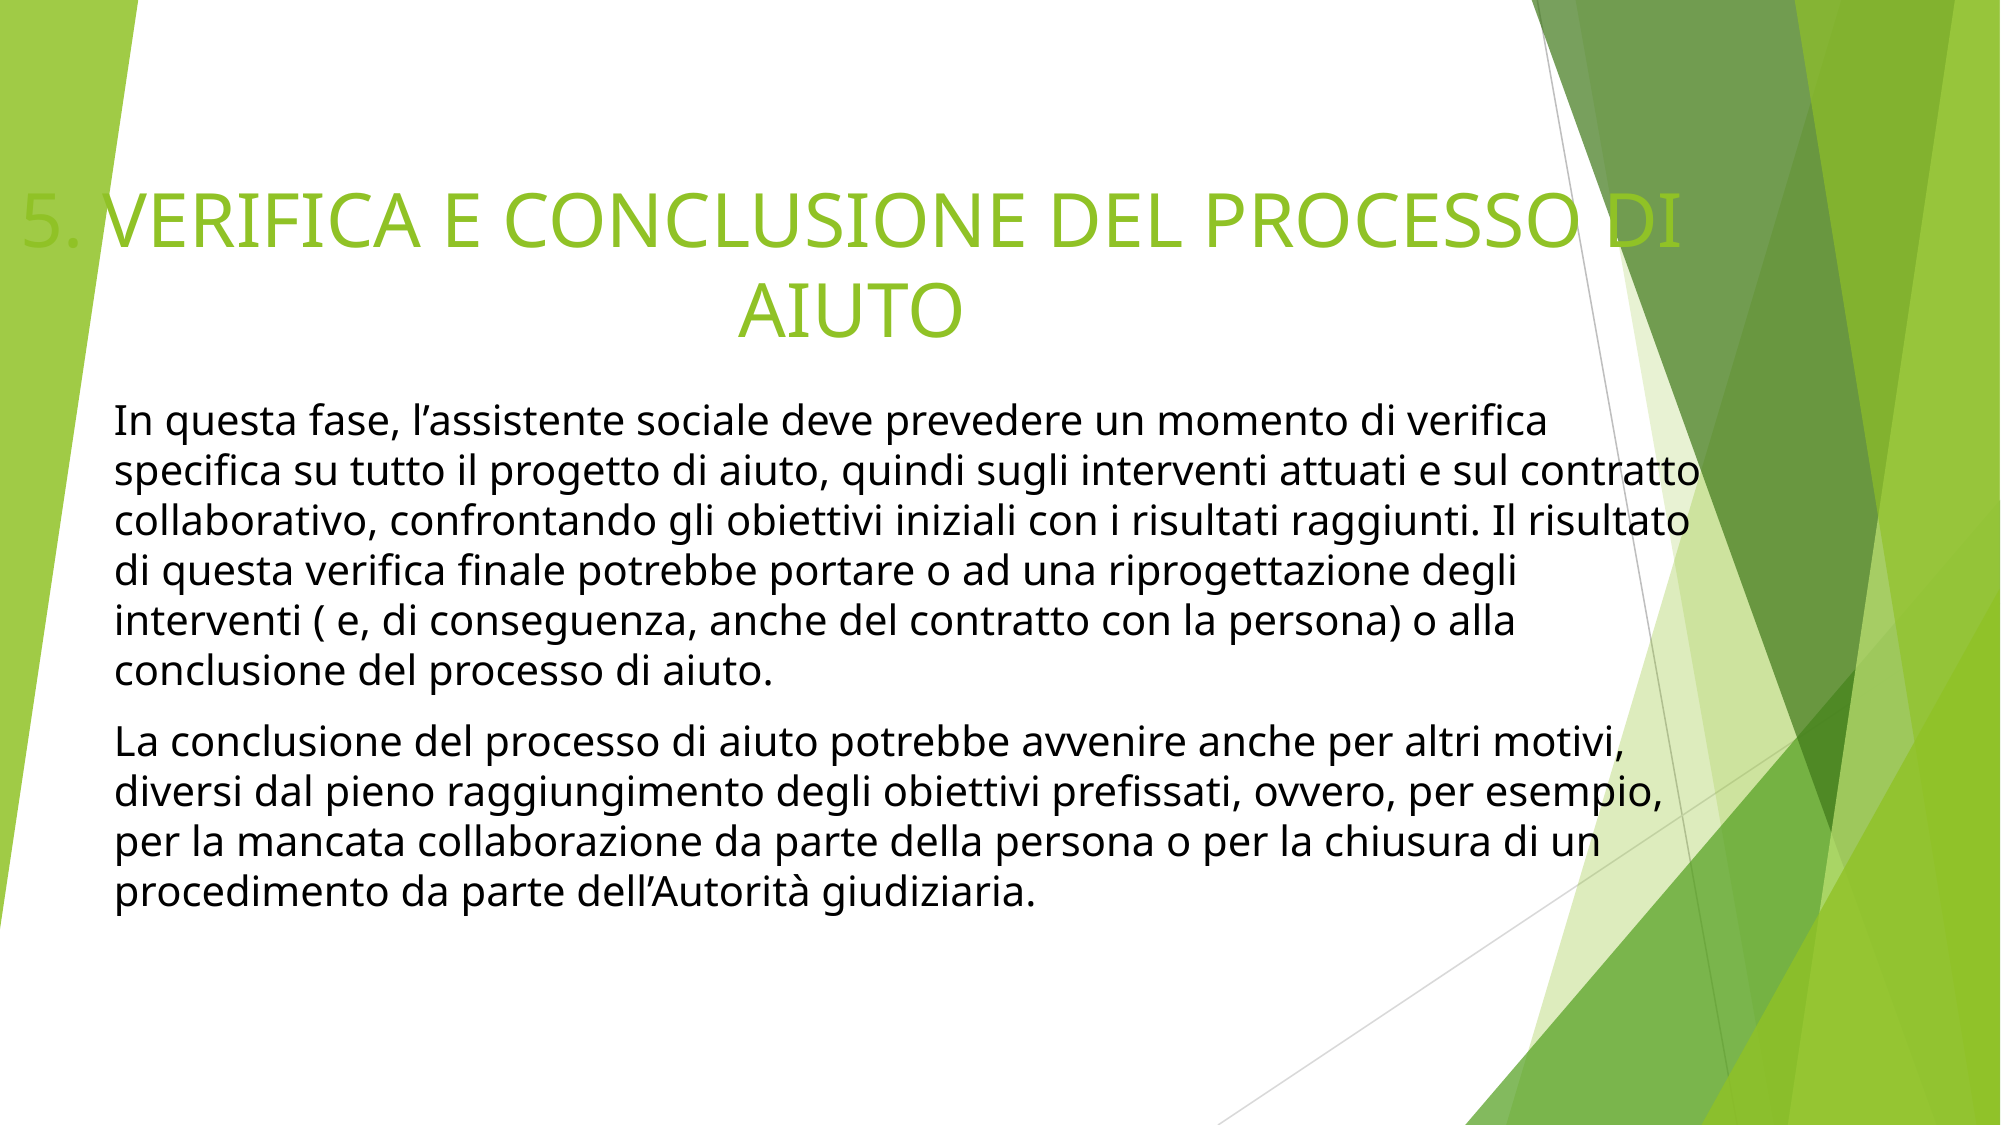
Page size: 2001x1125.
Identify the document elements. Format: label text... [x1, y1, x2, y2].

title 5. VERIFICA E CONCLUSIONE DEL PROCESSO DI AIUTO [0, 126, 1705, 361]
subtitle In questa fase, l’assistente sociale deve prevedere un momento di verifica specifica su tutto il progetto di aiuto, quindi sugli interventi attuati e sul contratto collaborativo, confrontando gli obiettivi iniziali con i risultati raggiunti. Il risultato di questa verifica finale potrebbe portare o ad una riprogettazione degli interventi ( e, di conseguenza, anche del contratto con la persona) o alla conclusione del processo di aiuto. La conclusione del processo di aiuto potrebbe avvenire anche per altri motivi, diversi dal pieno raggiungimento degli obiettivi prefissati, ovvero, per esempio, per la mancata collaborazione da parte della persona o per la chiusura di un procedimento da parte dell’Autorità giudiziaria. [98, 314, 1730, 1063]
